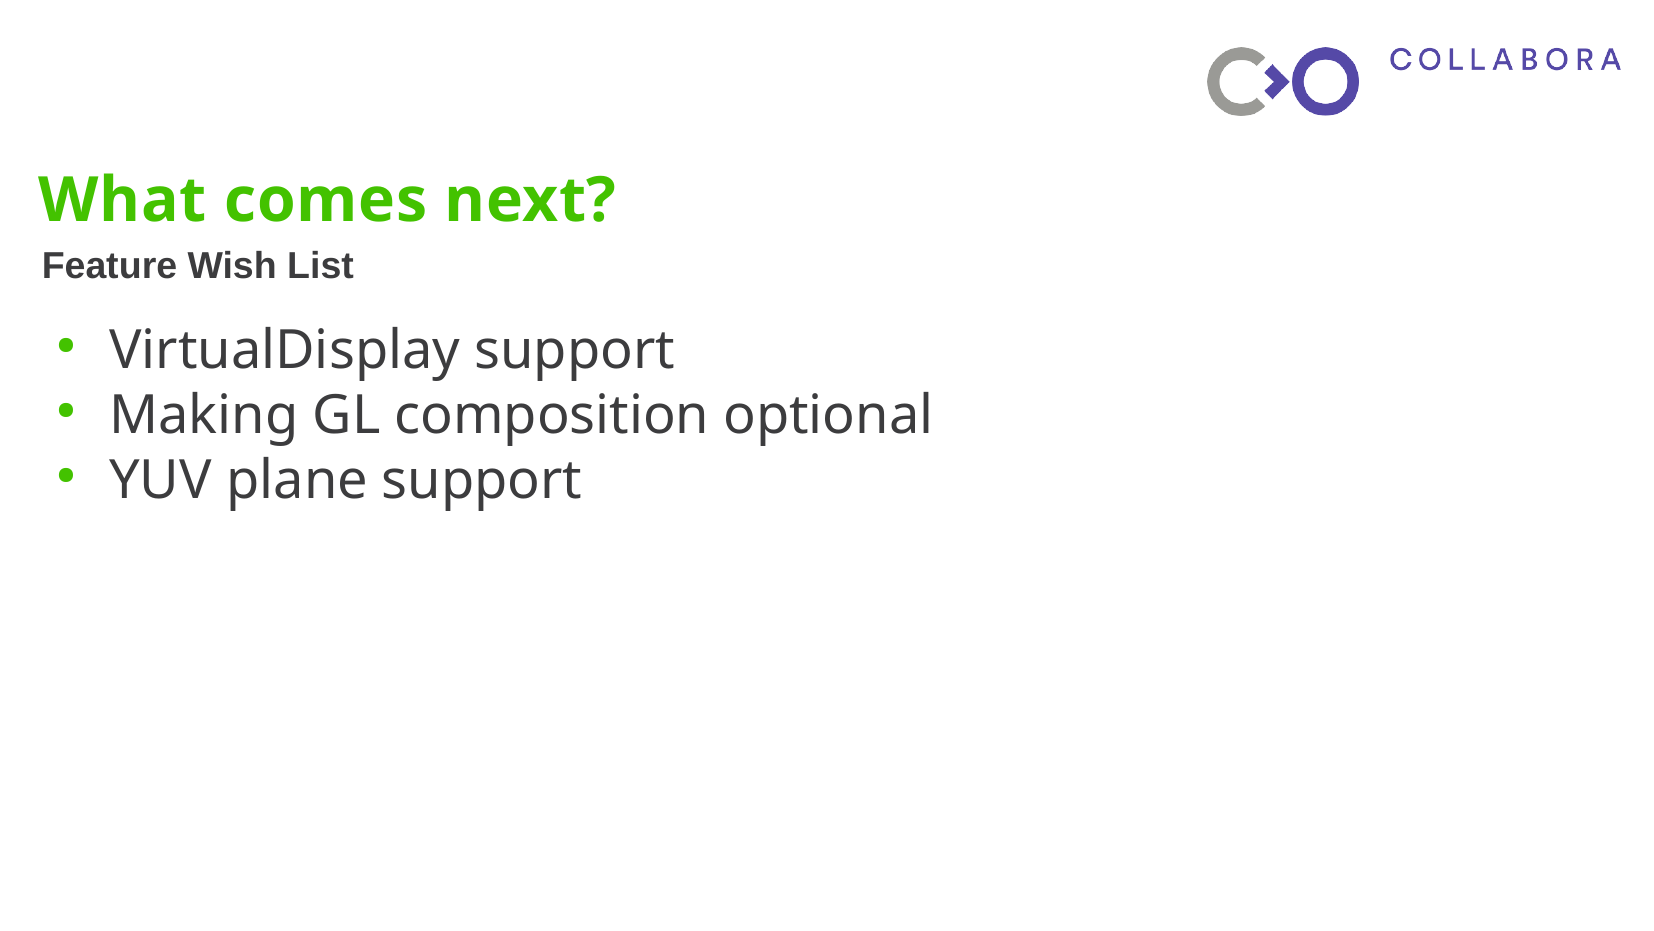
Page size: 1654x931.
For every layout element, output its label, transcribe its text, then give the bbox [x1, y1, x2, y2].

text_box Feature Wish List [41, 240, 1615, 290]
title What comes next? [38, 159, 1614, 216]
picture [1207, 47, 1621, 116]
list VirtualDisplay support Making GL composition optional YUV plane support [38, 325, 1614, 581]
